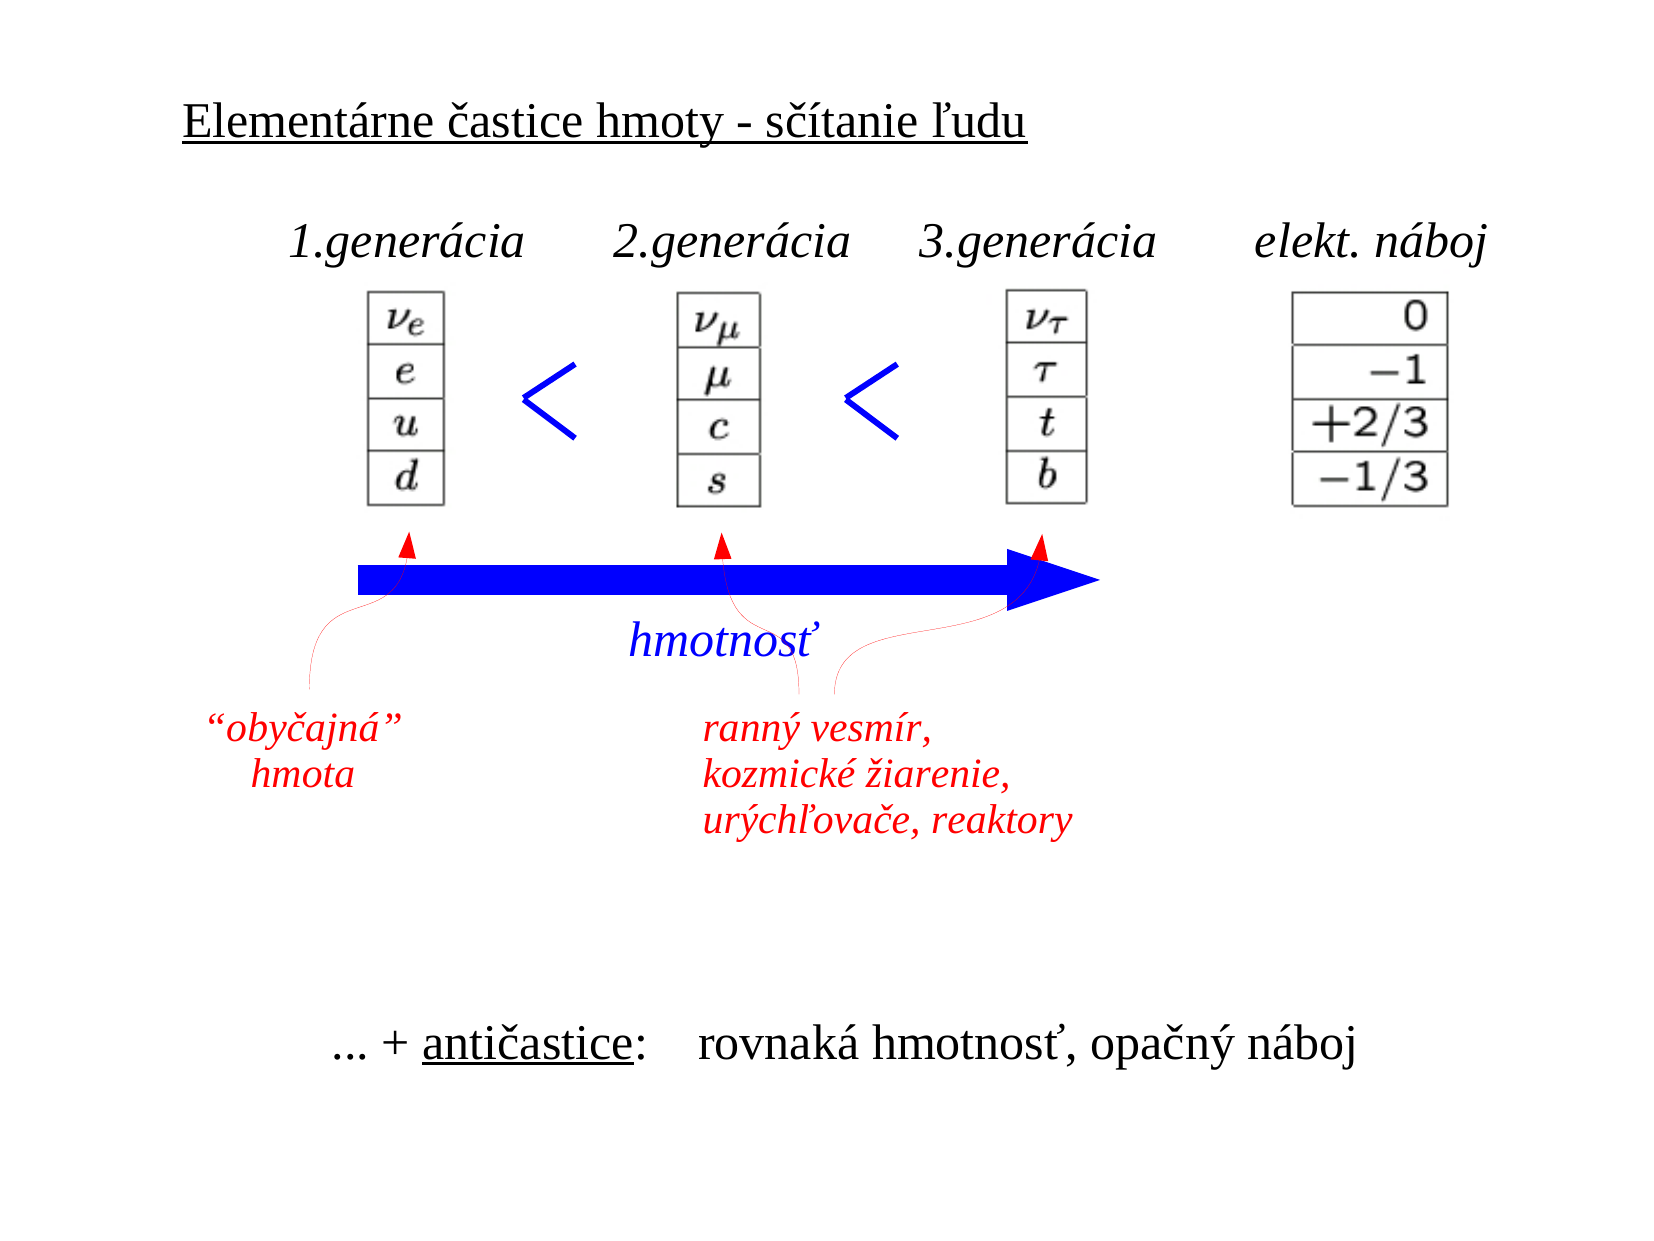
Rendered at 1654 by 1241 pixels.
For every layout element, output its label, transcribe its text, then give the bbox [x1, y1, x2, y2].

text_box 1.generácia [288, 212, 527, 273]
text_box ranný vesmír, kozmické žiarenie, urýchľovače, reaktory [702, 703, 1074, 855]
text_box Elementárne častice hmoty - sčítanie ľudu [182, 93, 1027, 150]
picture [979, 273, 1105, 534]
text_box 2.generácia [613, 212, 852, 273]
text_box hmotnosť [628, 612, 797, 672]
text_box hmotnosť [741, 612, 817, 672]
text_box ... + antičastice: rovnaká hmotnosť, opačný náboj [331, 1014, 1359, 1072]
picture [675, 282, 768, 533]
text_box “obyčajná” hmota [203, 703, 404, 805]
picture [355, 279, 456, 517]
text_box 3.generácia [919, 212, 1158, 273]
text_box elekt. náboj [1254, 212, 1489, 273]
picture [1269, 269, 1470, 562]
